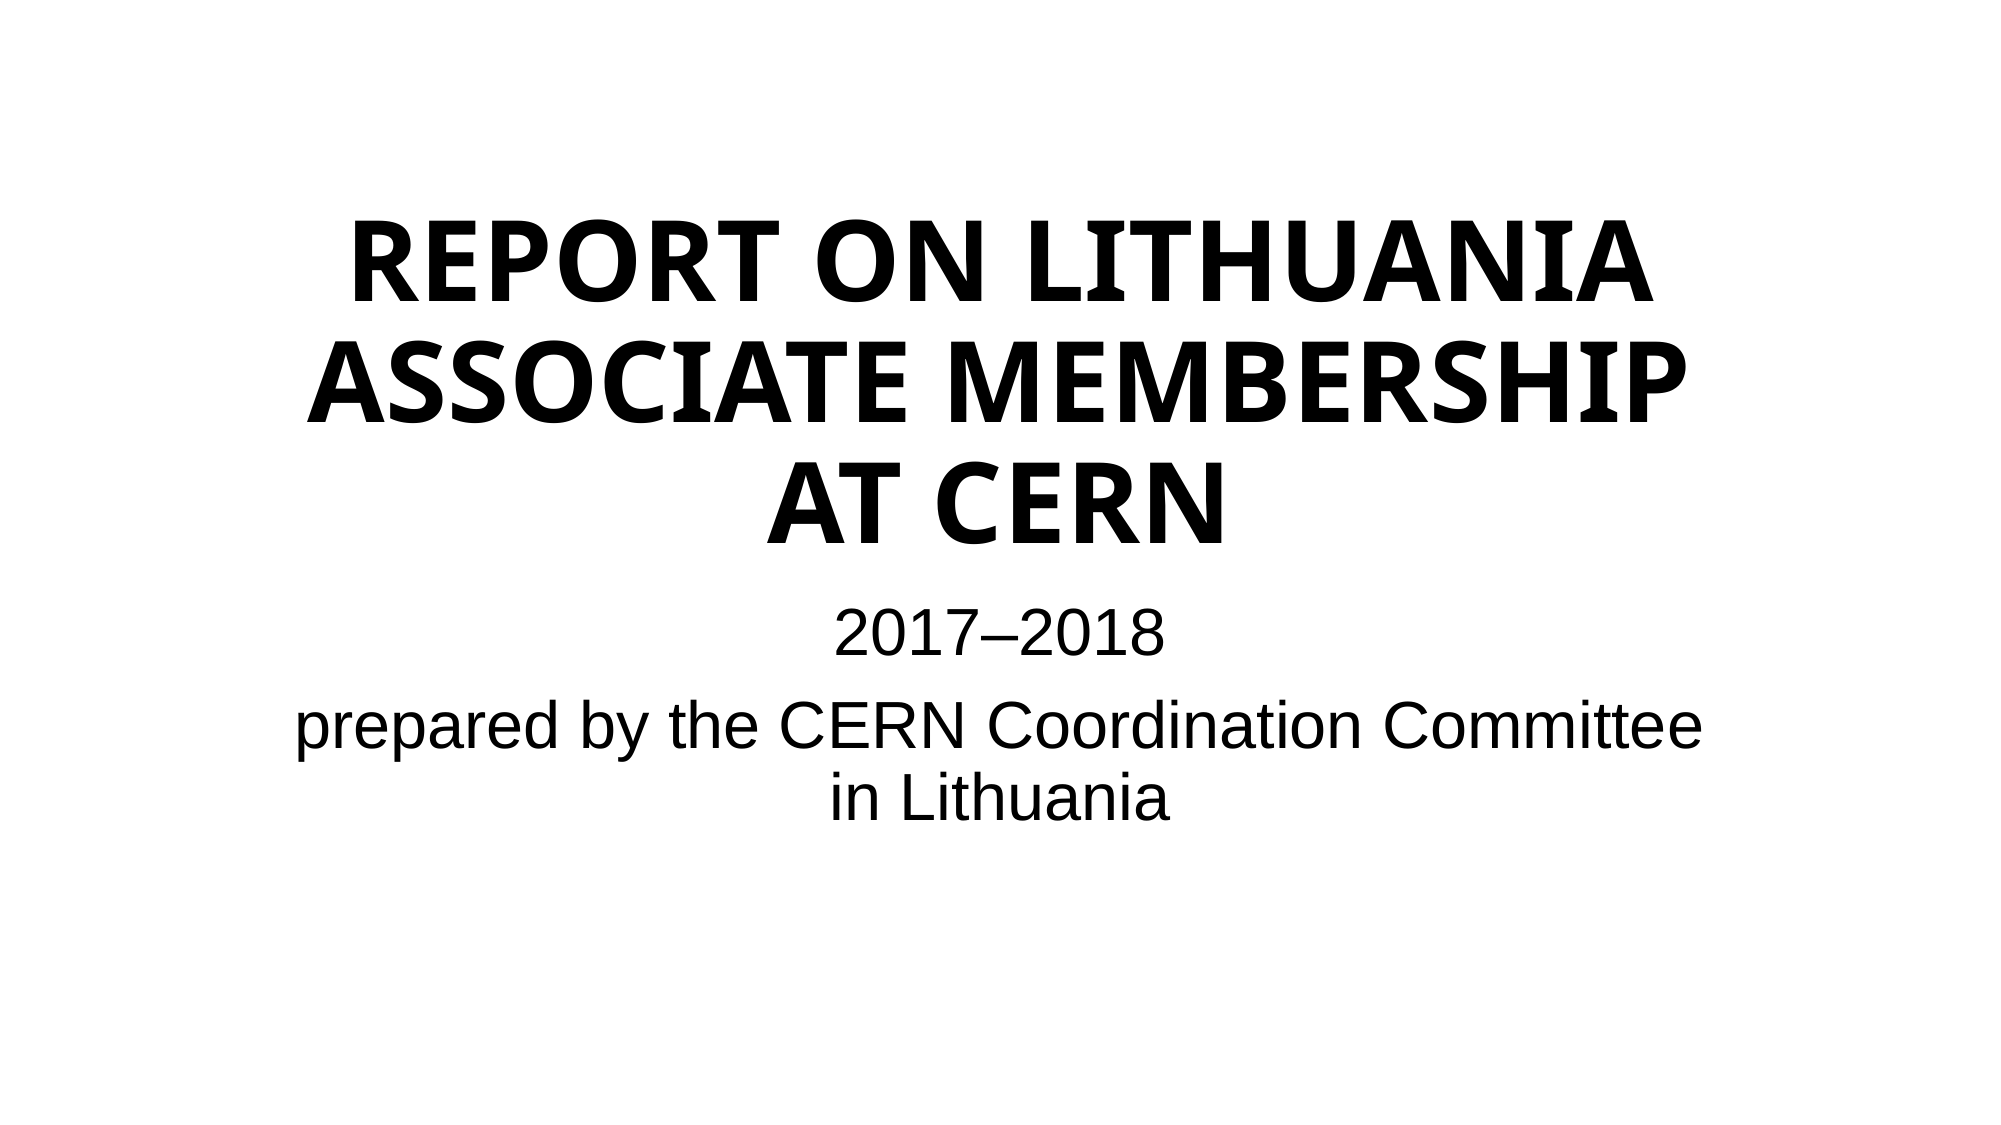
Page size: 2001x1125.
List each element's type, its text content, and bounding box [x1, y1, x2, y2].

subtitle 2017–2018 prepared by the CERN Coordination Committee in Lithuania [249, 590, 1750, 863]
title REPORT ON LITHUANIA ASSOCIATE MEMBERSHIP AT CERN [249, 184, 1750, 576]
